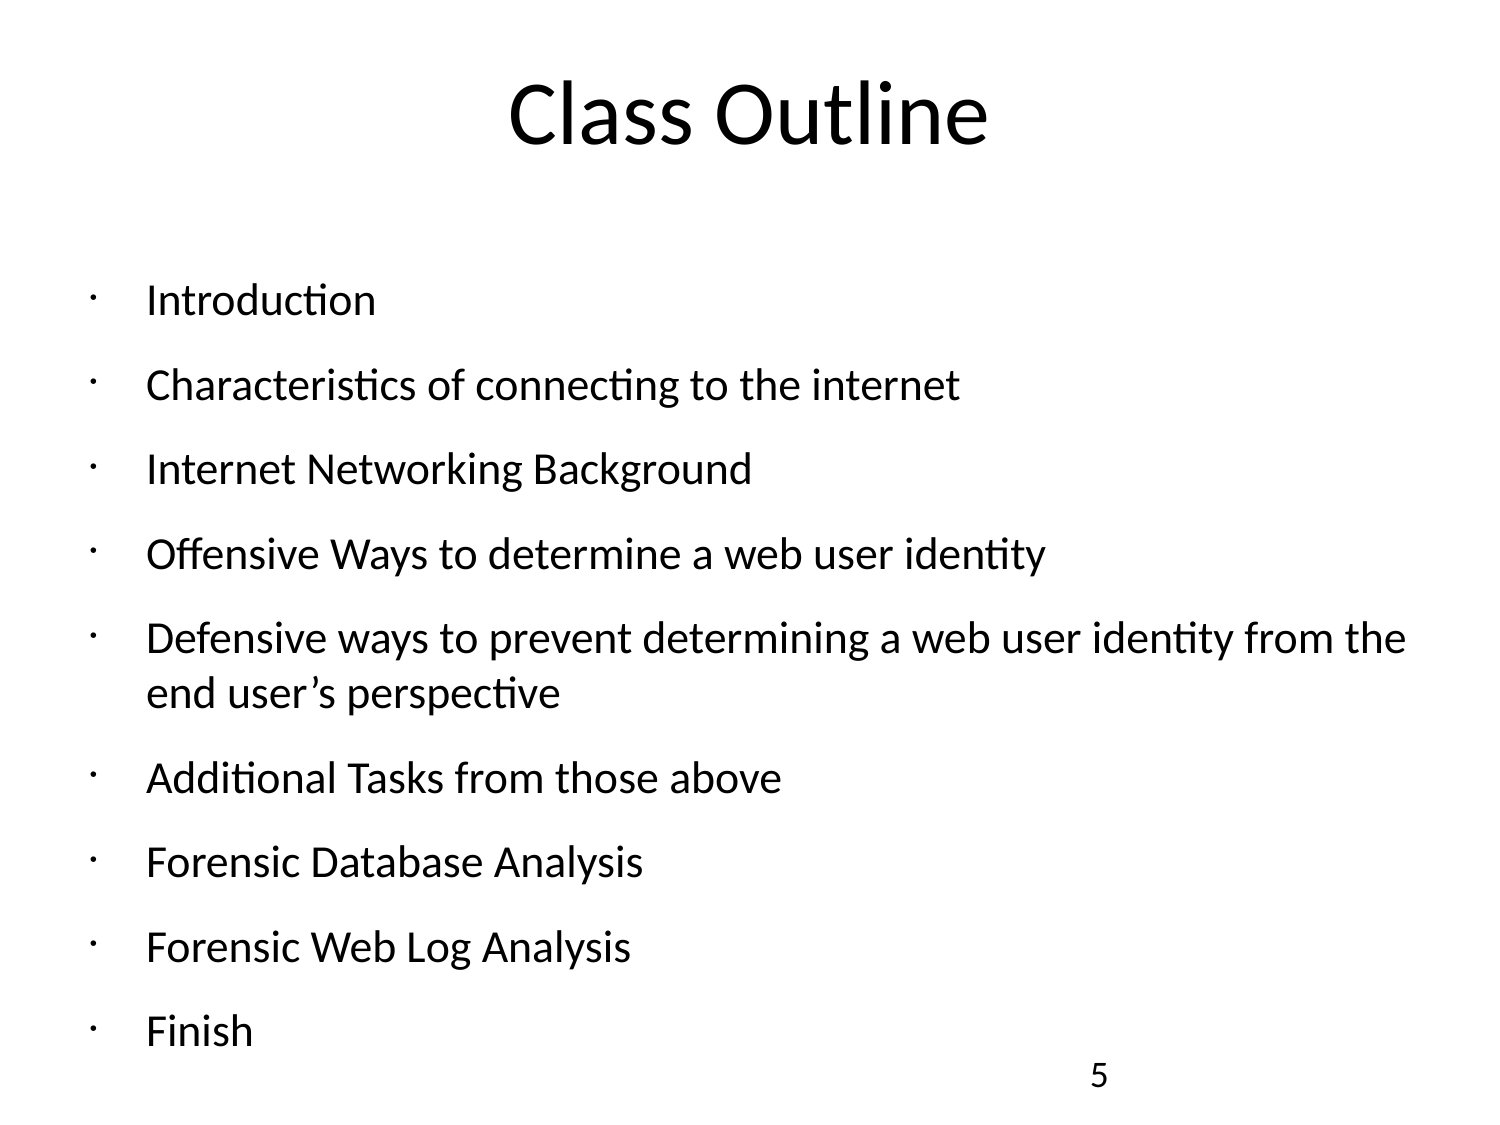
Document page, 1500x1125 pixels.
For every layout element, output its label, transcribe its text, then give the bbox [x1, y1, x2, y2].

list Introduction Characteristics of connecting to the internet Internet Networking Background Offensive Ways to determine a web user identity Defensive ways to prevent determining a web user identity from the end user’s perspective Additional Tasks from those above Forensic Database Analysis Forensic Web Log Analysis Finish [75, 262, 1425, 1005]
title Class Outline [75, 45, 1425, 233]
slide_number <number> [1074, 1042, 1425, 1103]
